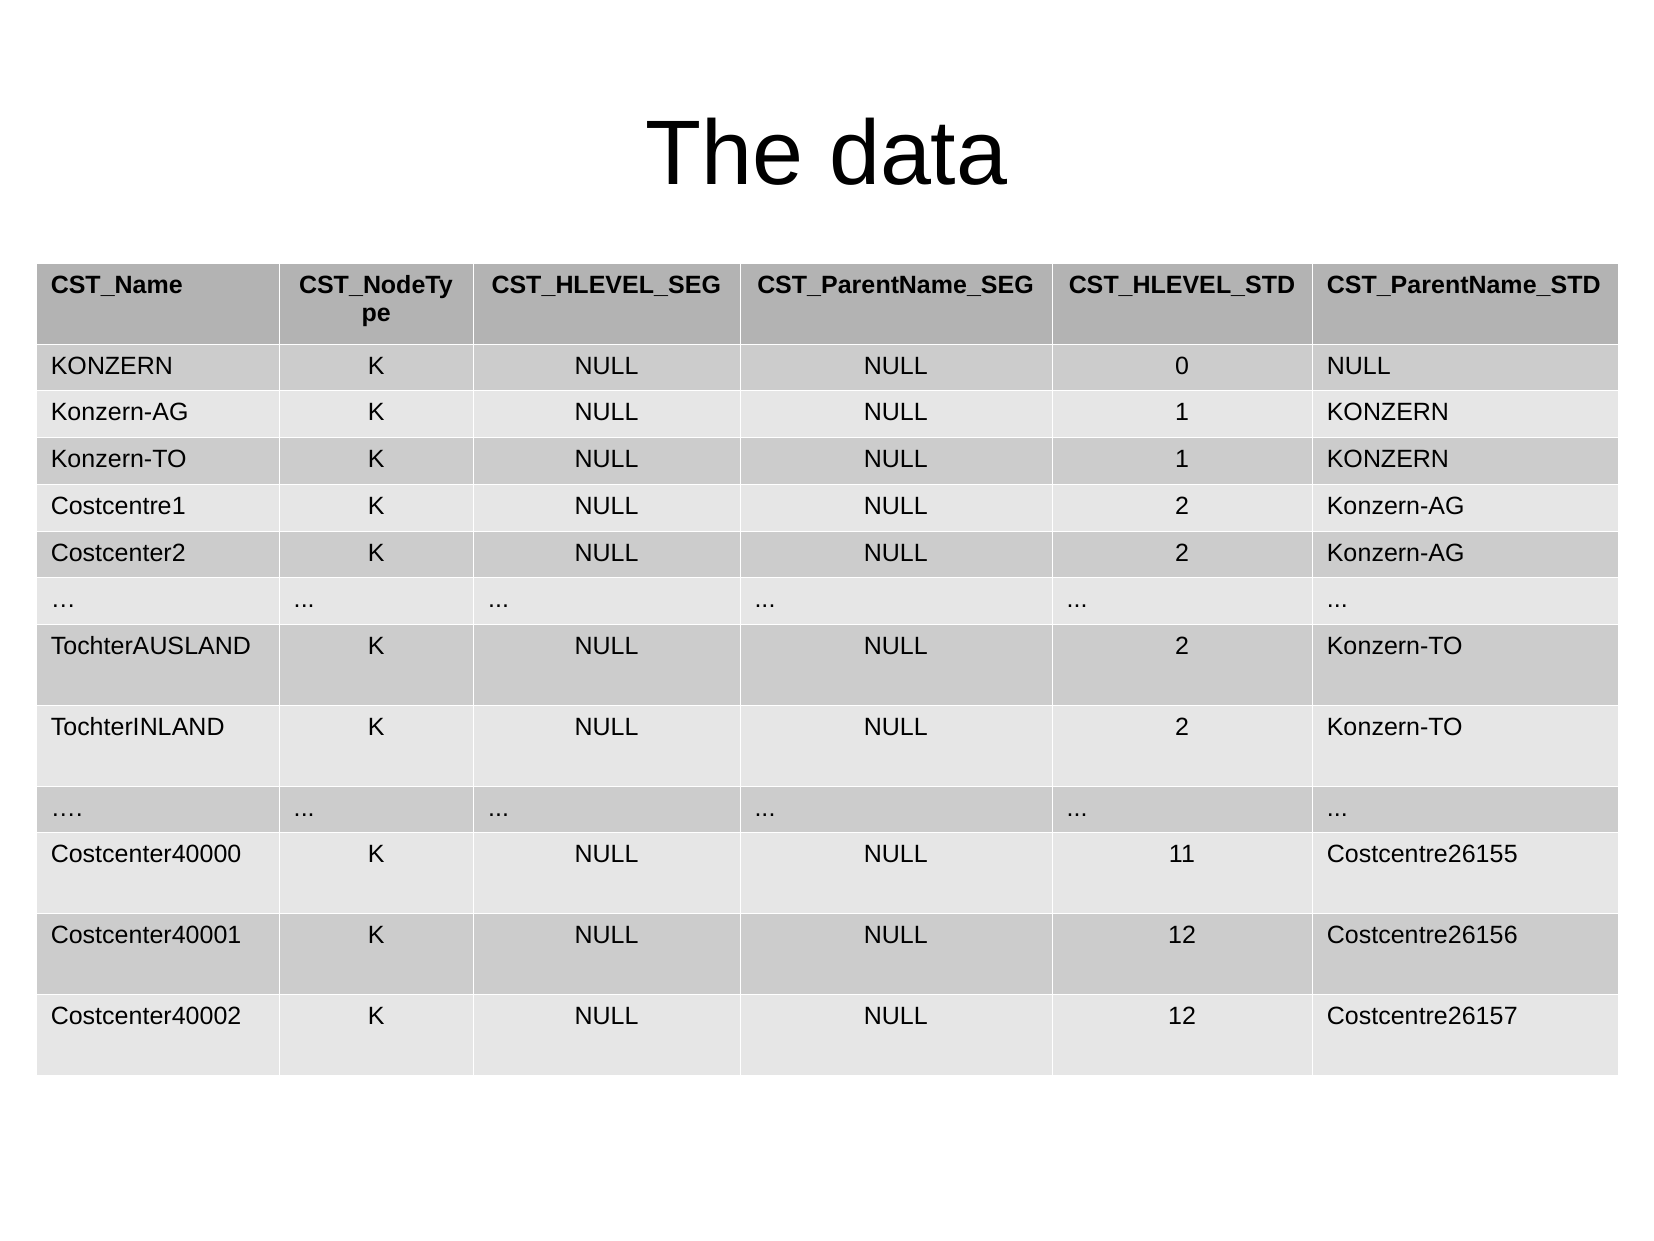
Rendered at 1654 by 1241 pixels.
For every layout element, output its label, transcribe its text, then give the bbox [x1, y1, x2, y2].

table_cell 12 [1053, 914, 1312, 994]
table_cell ... [1313, 578, 1618, 624]
table_cell Costcenter40002 [37, 995, 279, 1075]
table_cell NULL [474, 345, 740, 390]
table_cell Costcenter2 [37, 532, 279, 577]
table_cell ... [1313, 787, 1618, 832]
table_cell Konzern-TO [37, 438, 279, 484]
table_cell K [280, 706, 473, 786]
table_cell 11 [1053, 833, 1312, 913]
table_cell NULL [741, 914, 1052, 994]
table_cell K [280, 345, 473, 390]
table_cell NULL [474, 625, 740, 705]
table_header CST_HLEVEL_STD [1053, 264, 1312, 344]
table_cell 1 [1053, 391, 1312, 437]
table_cell 2 [1053, 532, 1312, 577]
table_header CST_HLEVEL_SEG [474, 264, 740, 344]
table_cell NULL [741, 532, 1052, 577]
table_cell K [280, 485, 473, 531]
table_cell K [280, 438, 473, 484]
table_cell NULL [474, 485, 740, 531]
table_cell NULL [474, 995, 740, 1075]
table_cell ... [280, 578, 473, 624]
table_cell 2 [1053, 485, 1312, 531]
table_cell NULL [741, 995, 1052, 1075]
table_cell 0 [1053, 345, 1312, 390]
table_cell NULL [741, 706, 1052, 786]
table_header CST_ParentName_SEG [741, 264, 1052, 344]
table_cell NULL [741, 438, 1052, 484]
table_cell NULL [474, 914, 740, 994]
table_cell ... [741, 578, 1052, 624]
table_cell 12 [1053, 995, 1312, 1075]
table_cell NULL [741, 833, 1052, 913]
table_cell Konzern-TO [1313, 706, 1618, 786]
table_cell 2 [1053, 625, 1312, 705]
table_cell KONZERN [1313, 391, 1618, 437]
table_cell K [280, 914, 473, 994]
table_header CST_NodeType [280, 264, 473, 344]
table_cell K [280, 391, 473, 437]
table_cell NULL [474, 706, 740, 786]
table_cell K [280, 532, 473, 577]
table_cell K [280, 833, 473, 913]
table_cell NULL [474, 438, 740, 484]
table_cell NULL [741, 391, 1052, 437]
table_cell NULL [741, 485, 1052, 531]
table_cell Costcentre26155 [1313, 833, 1618, 913]
table_cell Konzern-AG [1313, 485, 1618, 531]
table_cell K [280, 995, 473, 1075]
table_cell ... [1053, 787, 1312, 832]
table_cell Konzern-AG [37, 391, 279, 437]
table_cell ... [1053, 578, 1312, 624]
table_cell KONZERN [37, 345, 279, 390]
table_cell Konzern-TO [1313, 625, 1618, 705]
table_cell 2 [1053, 706, 1312, 786]
table_cell NULL [1313, 345, 1618, 390]
table_cell ... [474, 578, 740, 624]
table_cell Konzern-AG [1313, 532, 1618, 577]
table_cell Costcenter40001 [37, 914, 279, 994]
table_cell Costcenter40000 [37, 833, 279, 913]
table_cell …. [37, 787, 279, 832]
table_cell ... [474, 787, 740, 832]
table_cell TochterINLAND [37, 706, 279, 786]
title The data [82, 49, 1571, 257]
table_cell 1 [1053, 438, 1312, 484]
table_cell ... [280, 787, 473, 832]
table_cell NULL [741, 625, 1052, 705]
table_cell K [280, 625, 473, 705]
table_cell Costcentre1 [37, 485, 279, 531]
table_cell NULL [741, 345, 1052, 390]
table_cell Costcentre26156 [1313, 914, 1618, 994]
table_header CST_ParentName_STD [1313, 264, 1618, 344]
table_cell KONZERN [1313, 438, 1618, 484]
table_cell … [37, 578, 279, 624]
table_cell Costcentre26157 [1313, 995, 1618, 1075]
table_cell ... [741, 787, 1052, 832]
table_cell NULL [474, 532, 740, 577]
table_cell TochterAUSLAND [37, 625, 279, 705]
table_header CST_Name [37, 264, 279, 344]
table_cell NULL [474, 391, 740, 437]
table_cell NULL [474, 833, 740, 913]
